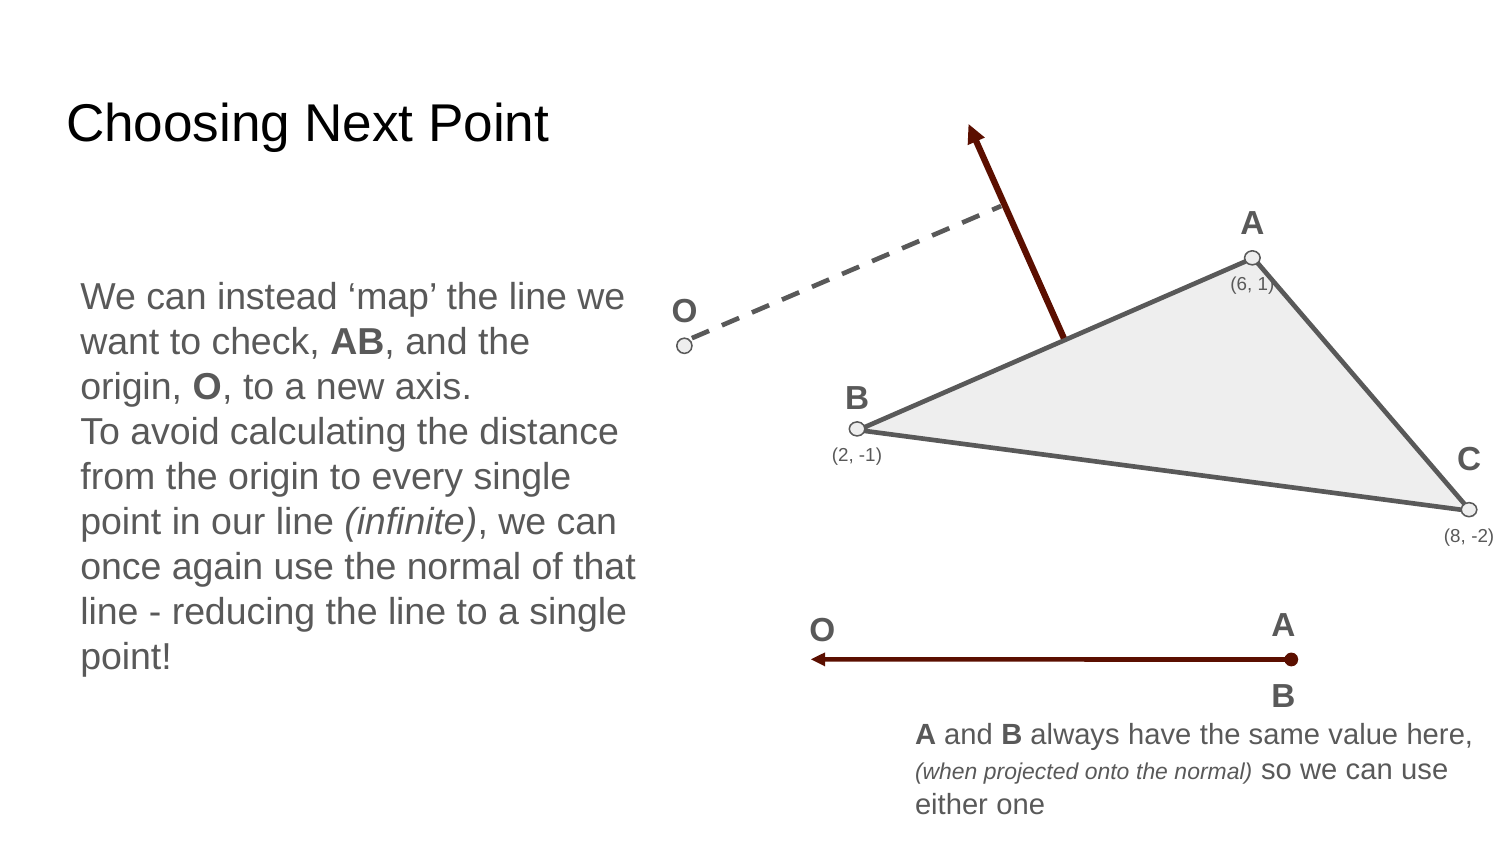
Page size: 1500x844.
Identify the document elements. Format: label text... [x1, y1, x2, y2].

text_box O [648, 274, 721, 345]
text_box [676, 345, 693, 354]
text_box A and B always have the same value here, (when projected onto the normal) so we can use either one [900, 700, 1490, 836]
text_box O [786, 593, 859, 664]
text_box We can instead ‘map’ the line we want to check, AB, and the origin, O, to a new axis. To avoid calculating the distance from the origin to every single point in our line (infinite), we can once again use the normal of that line - reducing the line to a single point! [65, 256, 656, 693]
text_box (8, -2) [1418, 515, 1500, 554]
title Choosing Next Point [51, 72, 1449, 167]
text_box B [821, 361, 893, 432]
text_box B [1278, 688, 1287, 693]
text_box (2, -1) [806, 435, 908, 474]
text_box B [1247, 659, 1319, 700]
text_box A [1216, 186, 1289, 257]
text_box C [1433, 421, 1500, 492]
text_box [872, 280, 1477, 517]
text_box A [1247, 588, 1319, 659]
text_box (6, 1) [1201, 264, 1303, 303]
text_box [1239, 257, 1261, 265]
text_box [850, 432, 864, 436]
